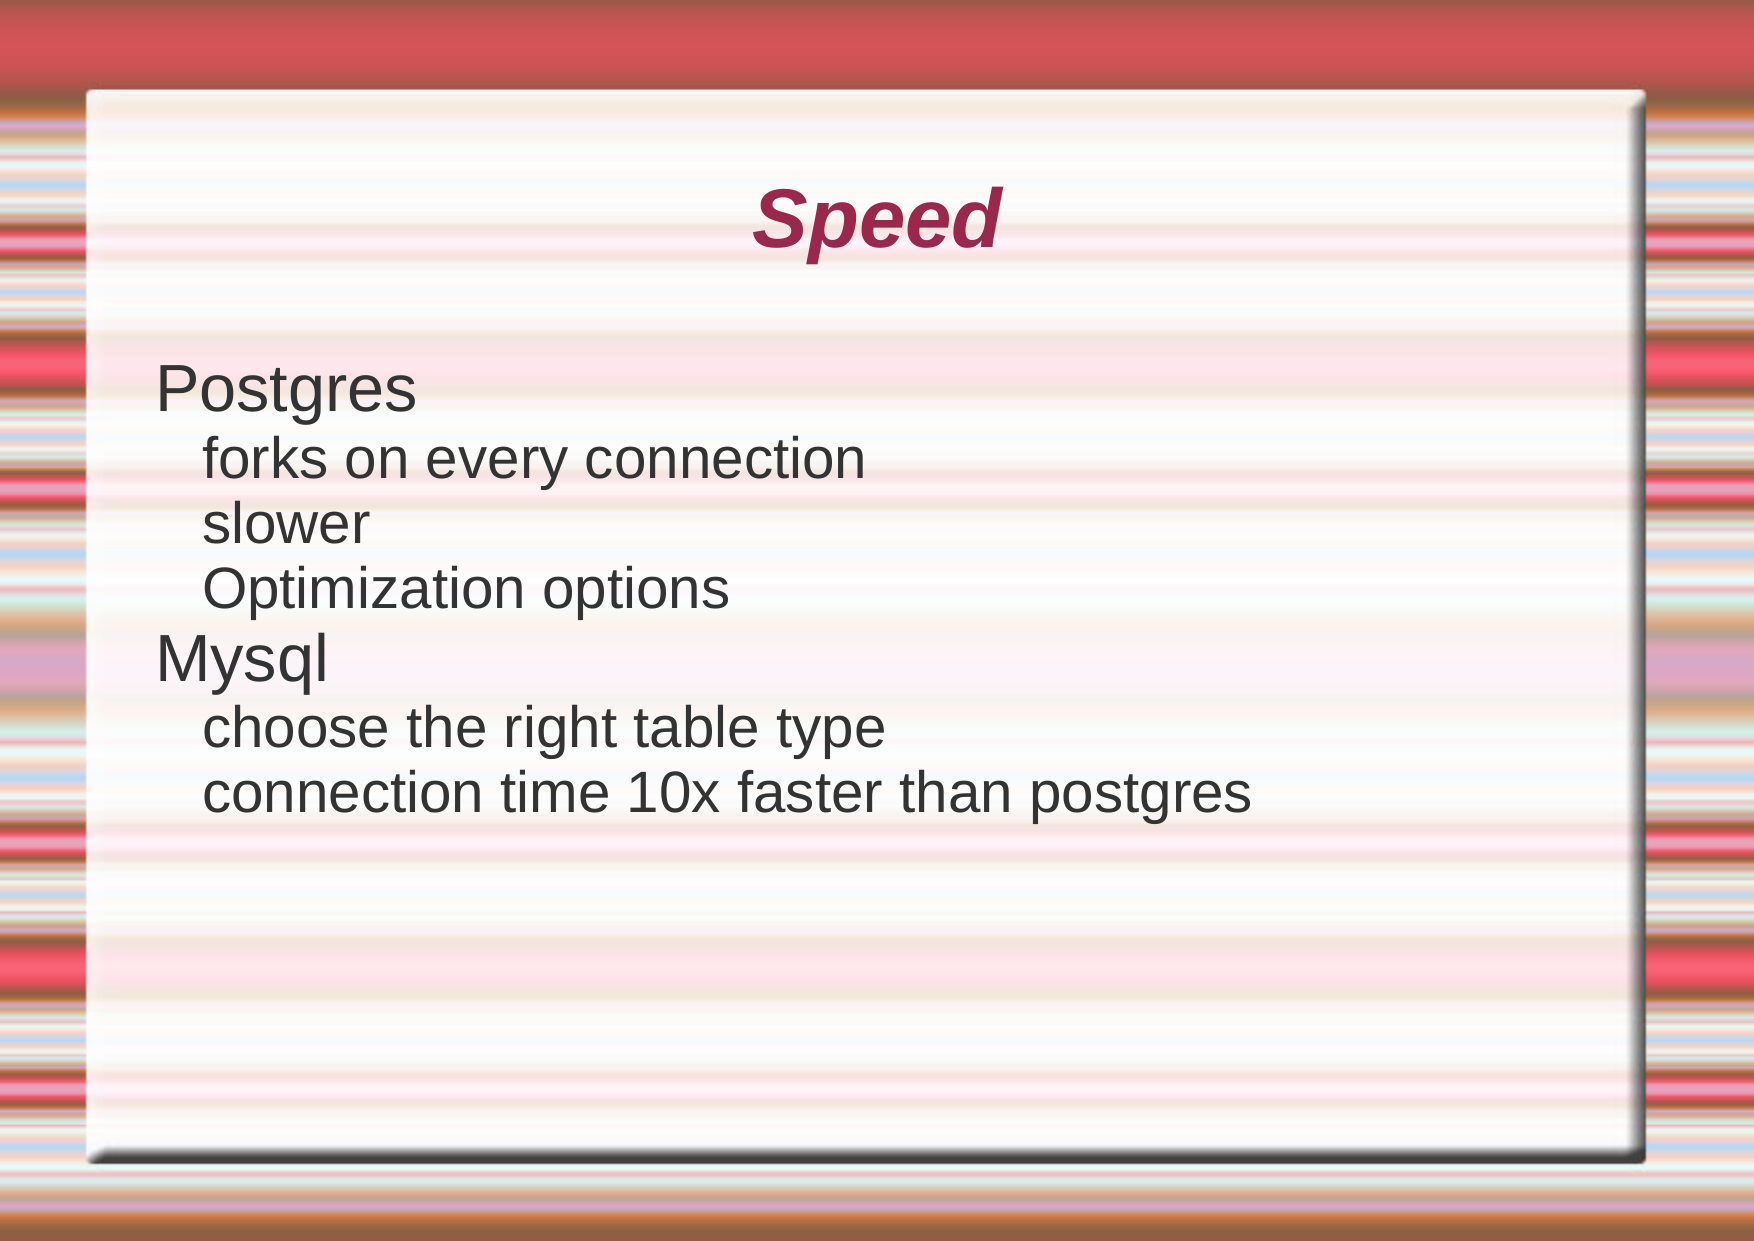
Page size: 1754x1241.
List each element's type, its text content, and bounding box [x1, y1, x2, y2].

picture [0, 0, 1754, 1241]
list Postgres forks on every connection slower Optimization options Mysql choose the right table type connection time 10x faster than postgres [143, 350, 1608, 1133]
title Speed [128, 114, 1627, 322]
